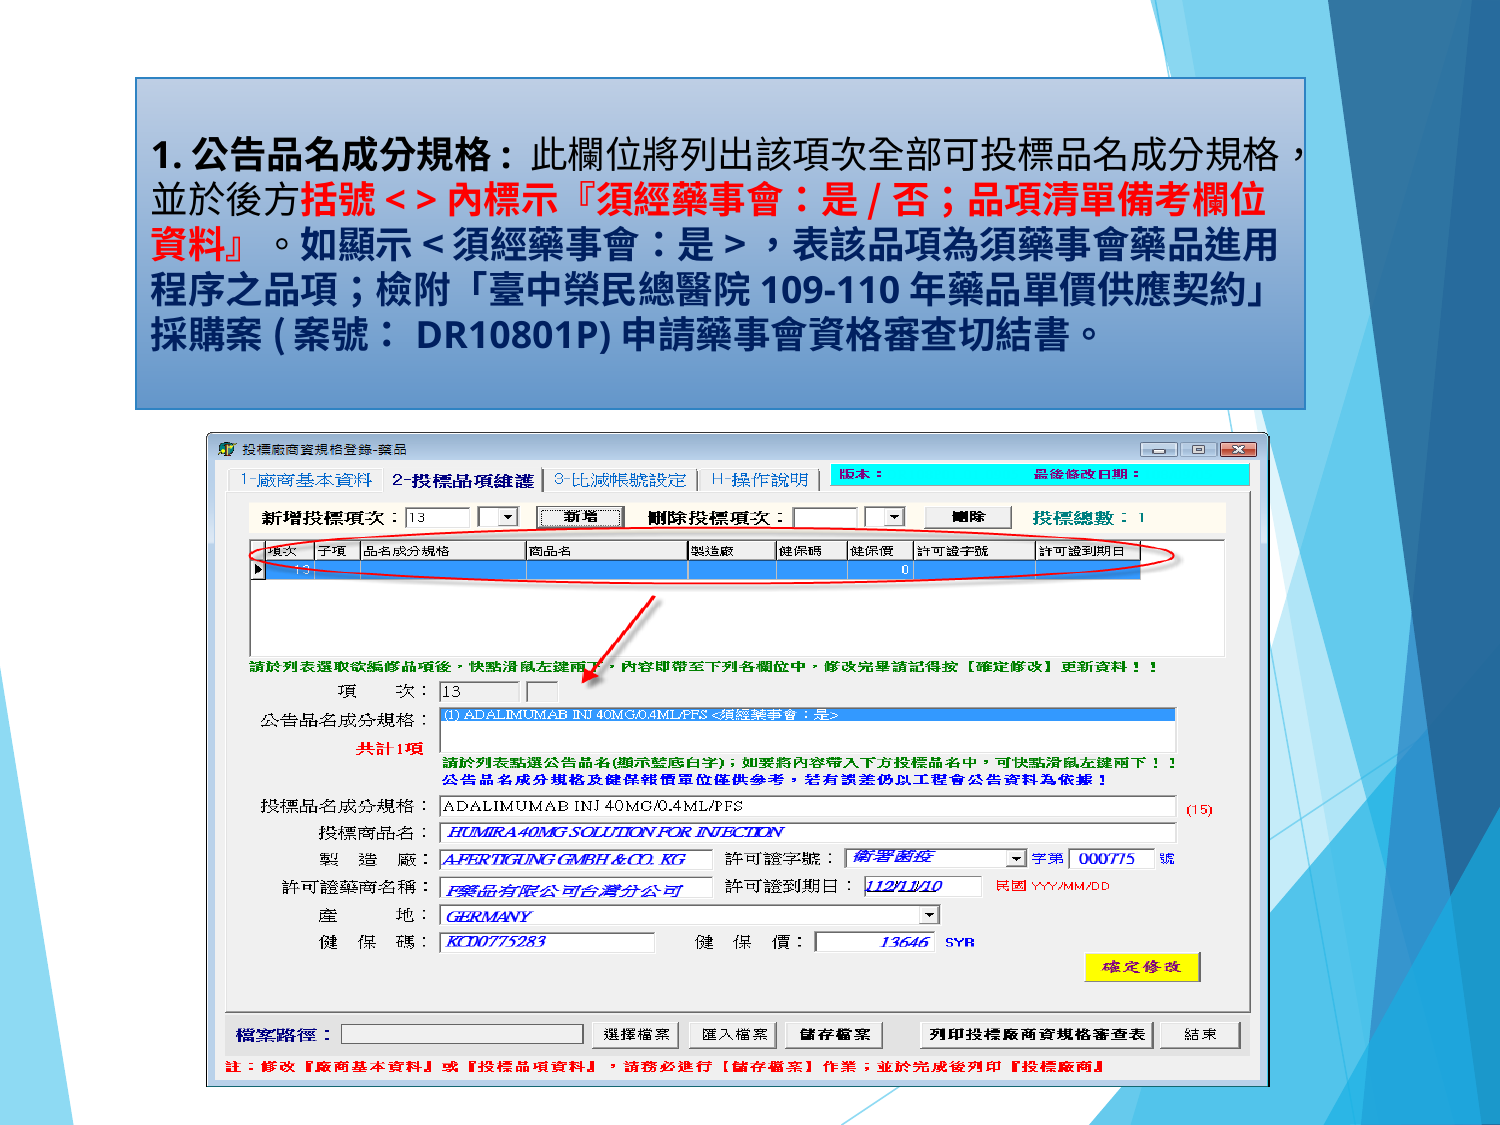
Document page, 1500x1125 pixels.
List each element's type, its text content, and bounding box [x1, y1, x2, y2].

picture [206, 432, 1270, 1087]
text_box 1.公告品名成分規格: 此欄位將列出該項次全部可投標品名成分規格，並於後方括號< >內標示『須經藥事會：是/否；品項清單備考欄位資料』。如顯示<須經藥事會：是>，表該品項為須藥事會藥品進用程序之品項；檢附「臺中榮民總醫院109-110年藥品單價供應契約」採購案(案號：DR10801P)申請藥事會資格審查切結書。 [135, 78, 1306, 409]
